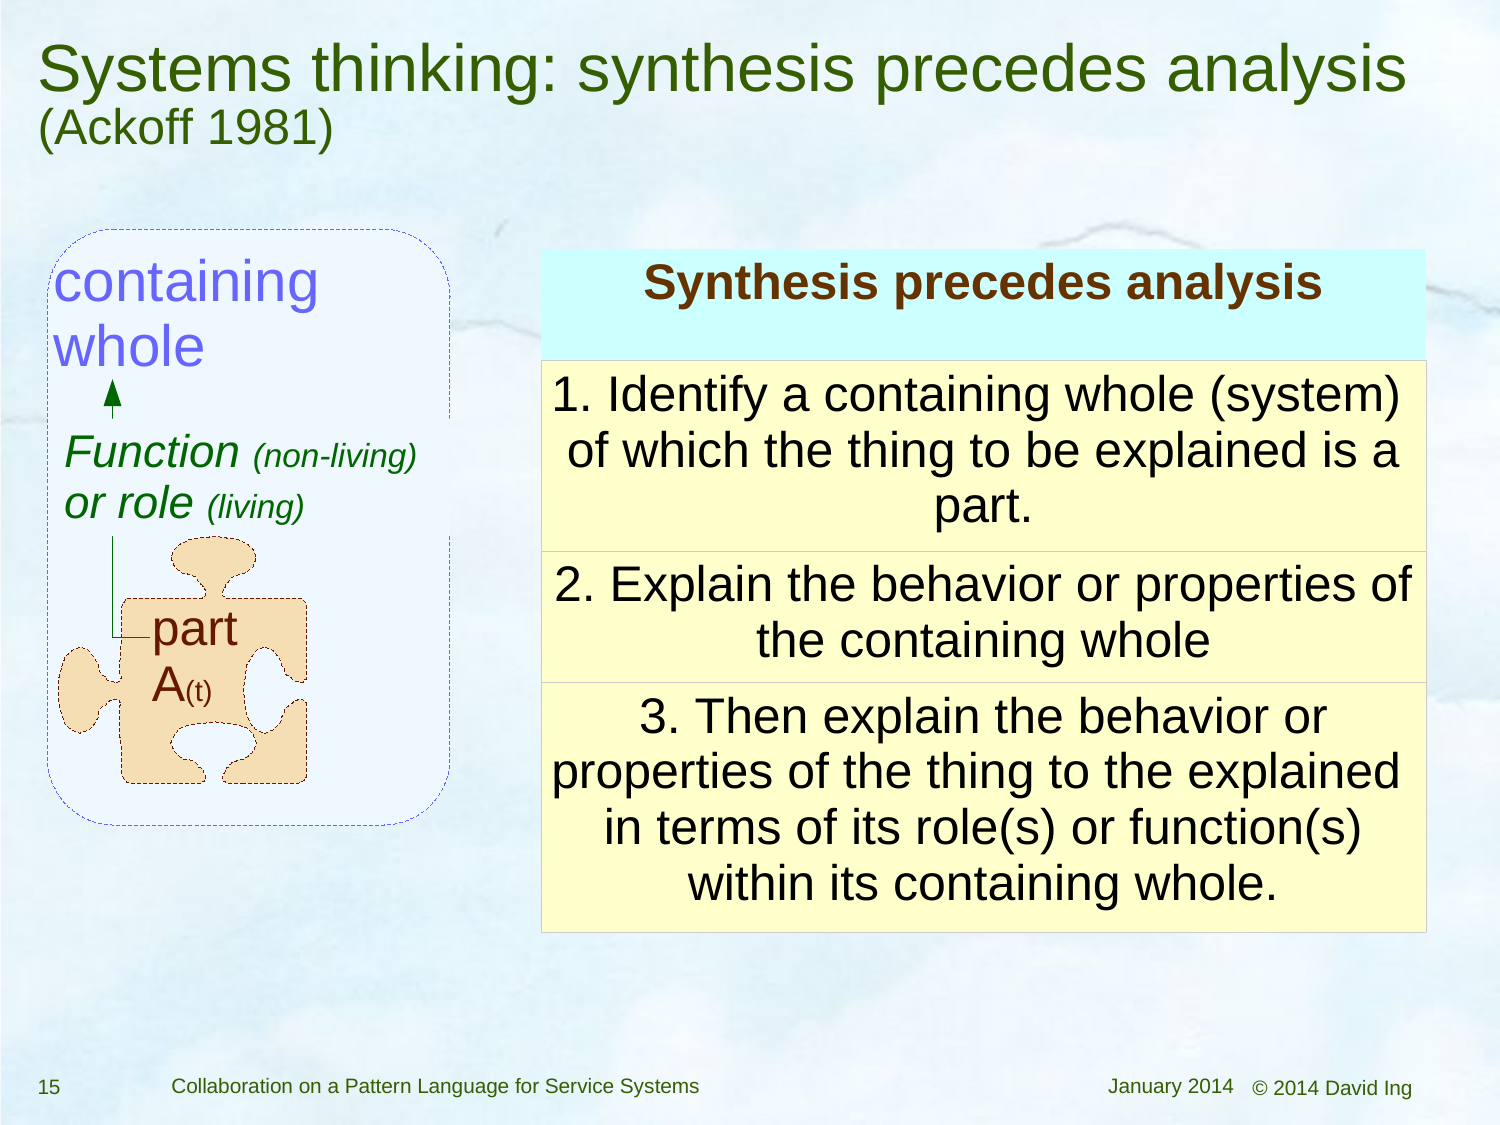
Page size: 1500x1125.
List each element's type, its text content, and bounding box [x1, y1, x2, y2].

text_box [77, 229, 451, 418]
table_cell 3. Then explain the behavior or properties of the thing to the explained in terms of its role(s) or function(s) within its containing whole. [542, 683, 1426, 932]
text_box containing whole [38, 240, 364, 386]
picture [0, 0, 1500, 1125]
text_box [47, 386, 451, 826]
table_header Synthesis precedes analysis [541, 249, 1426, 360]
title Systems thinking: synthesis precedes analysis (Ackoff 1981) [37, 37, 1463, 163]
table_cell 2. Explain the behavior or properties of the containing whole [542, 552, 1426, 682]
text_box Function (non-living) or role (living) [49, 418, 451, 537]
table_cell 1. Identify a containing whole (system) of which the thing to be explained is a part. [542, 361, 1426, 551]
text_box part A(t) [137, 592, 338, 719]
